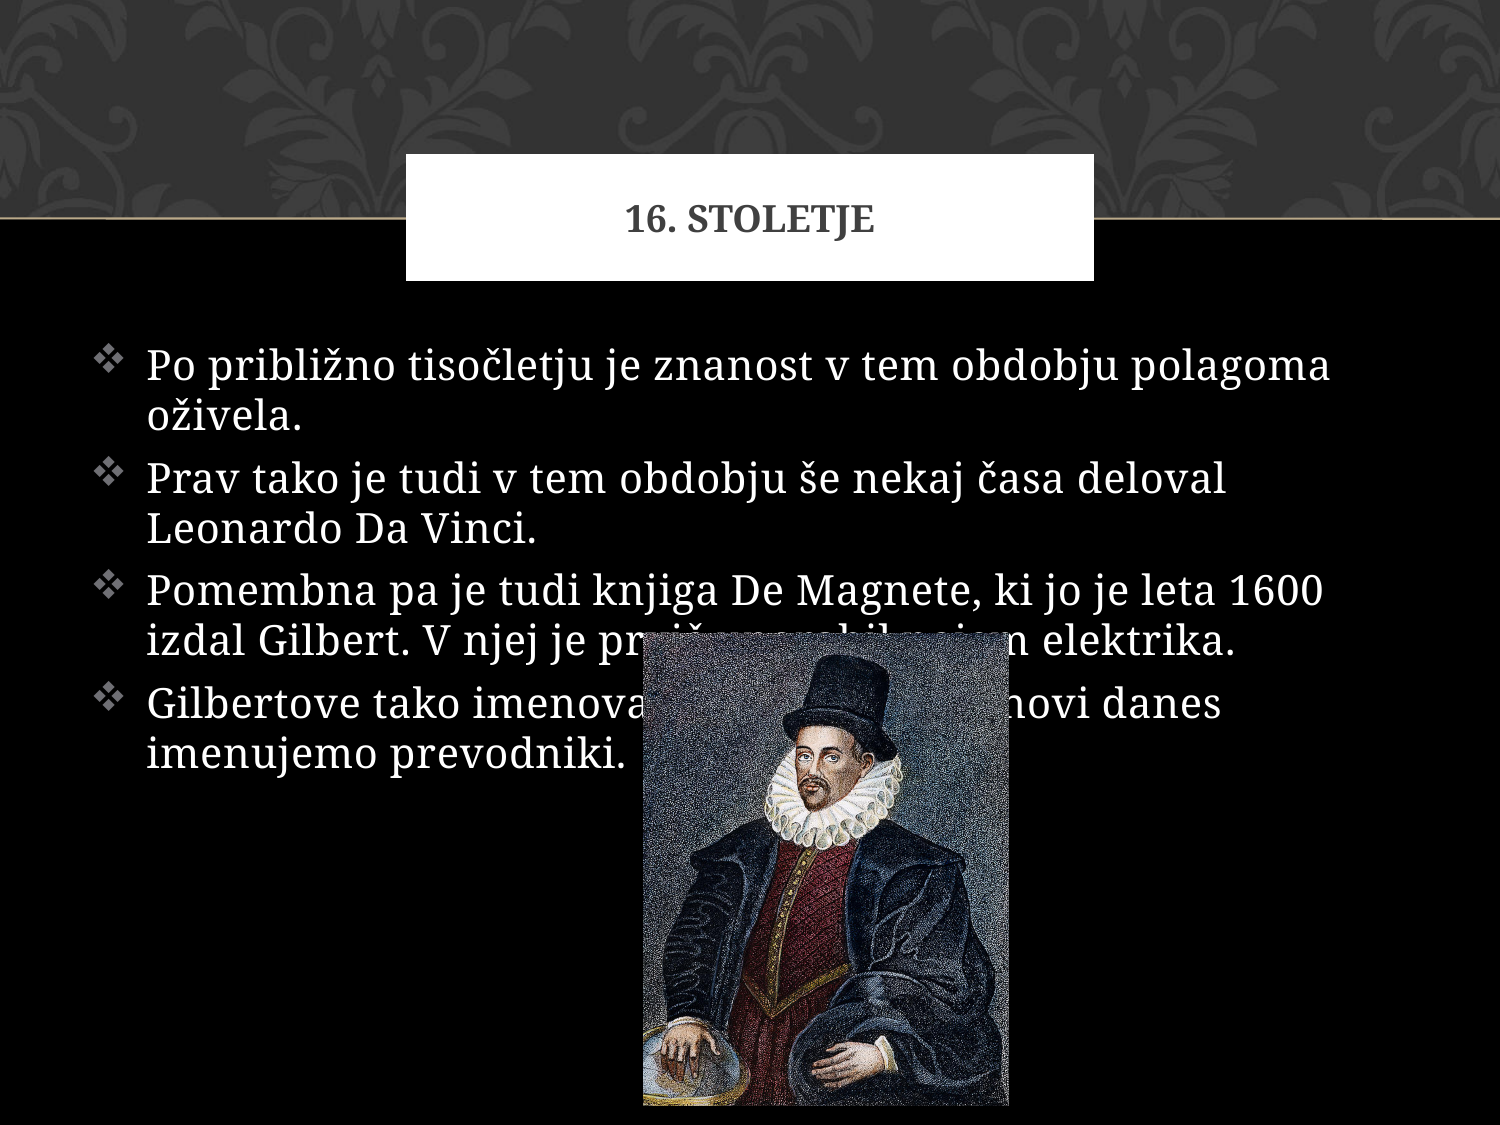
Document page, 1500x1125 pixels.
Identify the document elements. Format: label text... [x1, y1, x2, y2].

picture [643, 633, 1009, 1106]
list Po približno tisočletju je znanost v tem obdobju polagoma oživela. Prav tako je tudi v tem obdobju še nekaj časa deloval Leonardo Da Vinci. Pomembna pa je tudi knjiga De Magnete, ki jo je leta 1600 izdal Gilbert. V njej je prvič uporabil pojem elektrika. Gilbertove tako imenovane neelektrične snovi danes imenujemo prevodniki. [75, 331, 1425, 1000]
title 16. STOLETJE [412, 159, 1088, 275]
picture [0, 0, 1500, 217]
